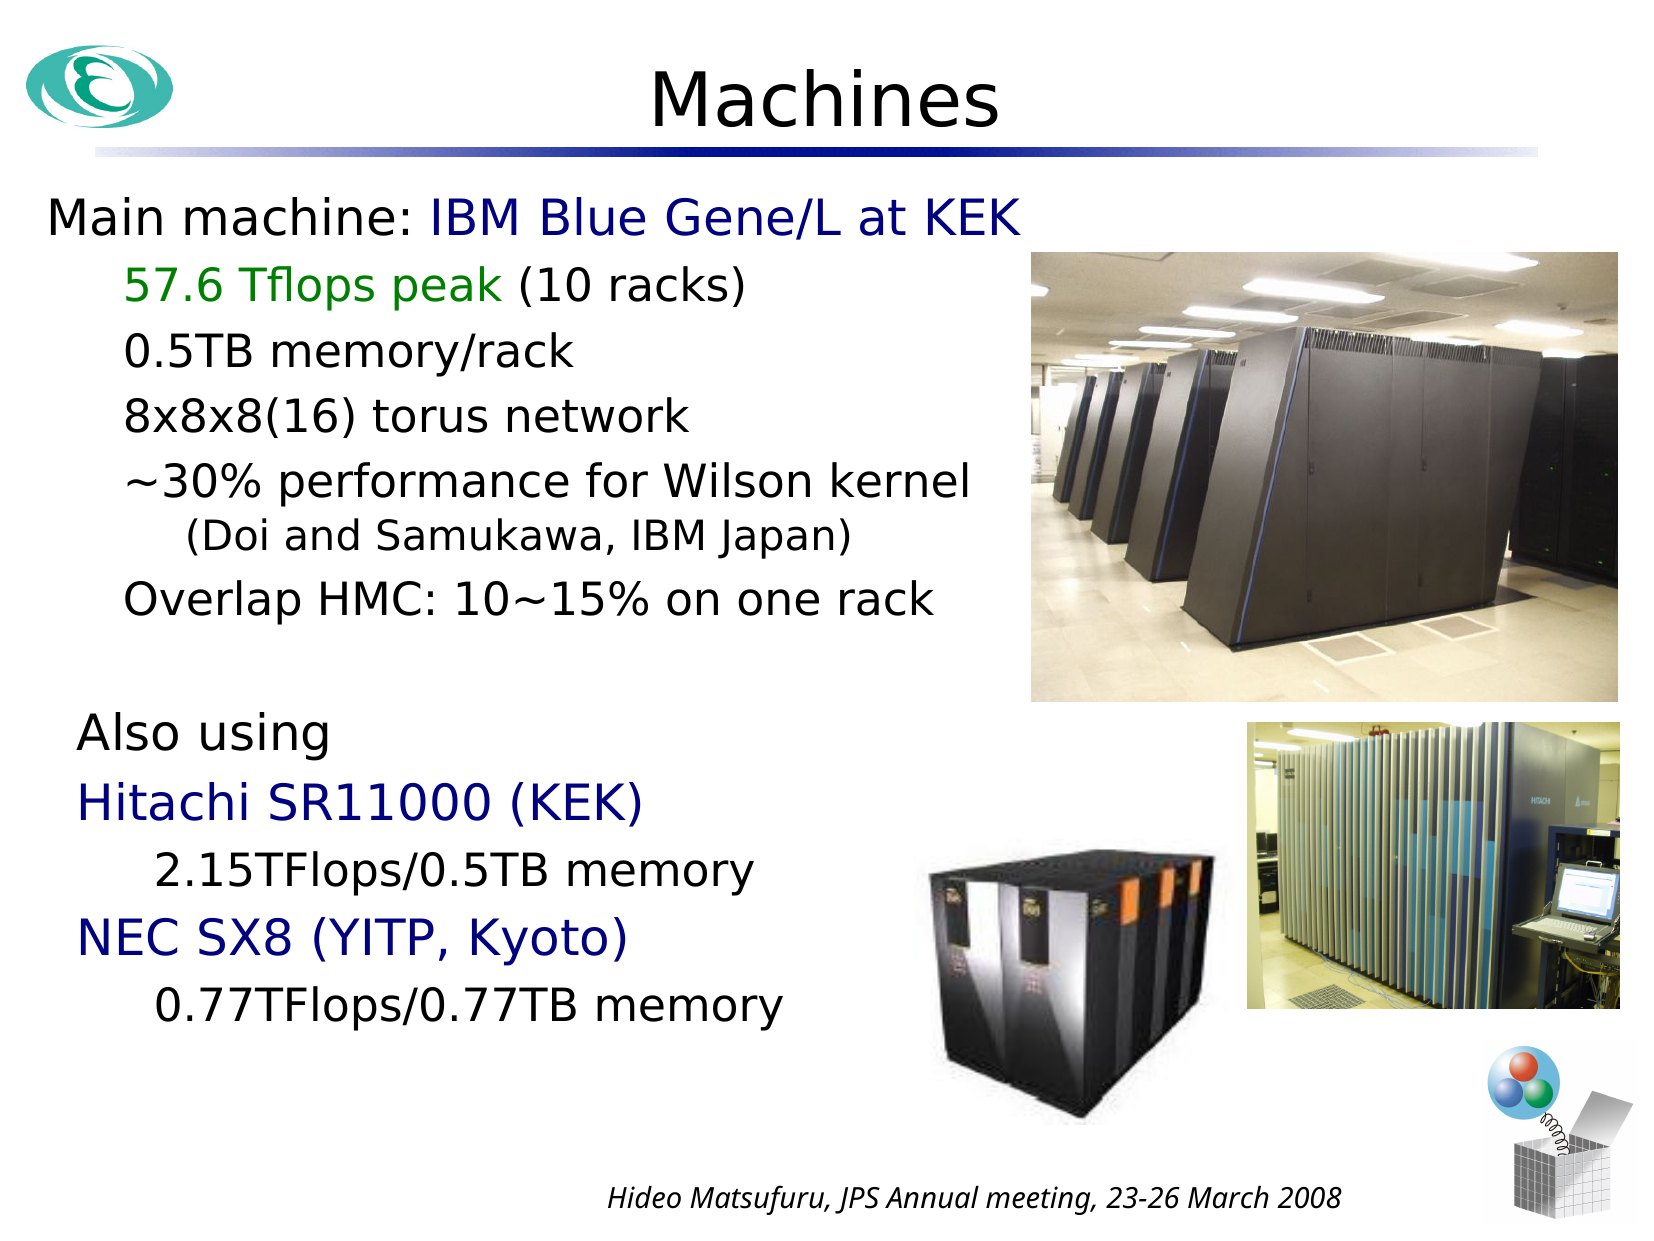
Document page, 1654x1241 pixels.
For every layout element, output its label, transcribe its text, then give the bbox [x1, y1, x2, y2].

picture [1247, 722, 1620, 1009]
picture [20, 37, 179, 136]
title Machines [201, 47, 1450, 154]
picture [913, 822, 1237, 1125]
picture [1482, 1039, 1639, 1226]
picture [1031, 252, 1618, 702]
list Main machine: IBM Blue Gene/L at KEK 57.6 Tflops peak (10 racks) 0.5TB memory/rack 8x8x8(16) torus network ~30% performance for Wilson kernel (Doi and Samukawa, IBM Japan) Overlap HMC: 10~15% on one rack [28, 189, 1094, 697]
list Also using Hitachi SR11000 (KEK) 2.15TFlops/0.5TB memory NEC SX8 (YITP, Kyoto) 0.77TFlops/0.77TB memory [59, 704, 1124, 1081]
picture [95, 147, 1538, 157]
